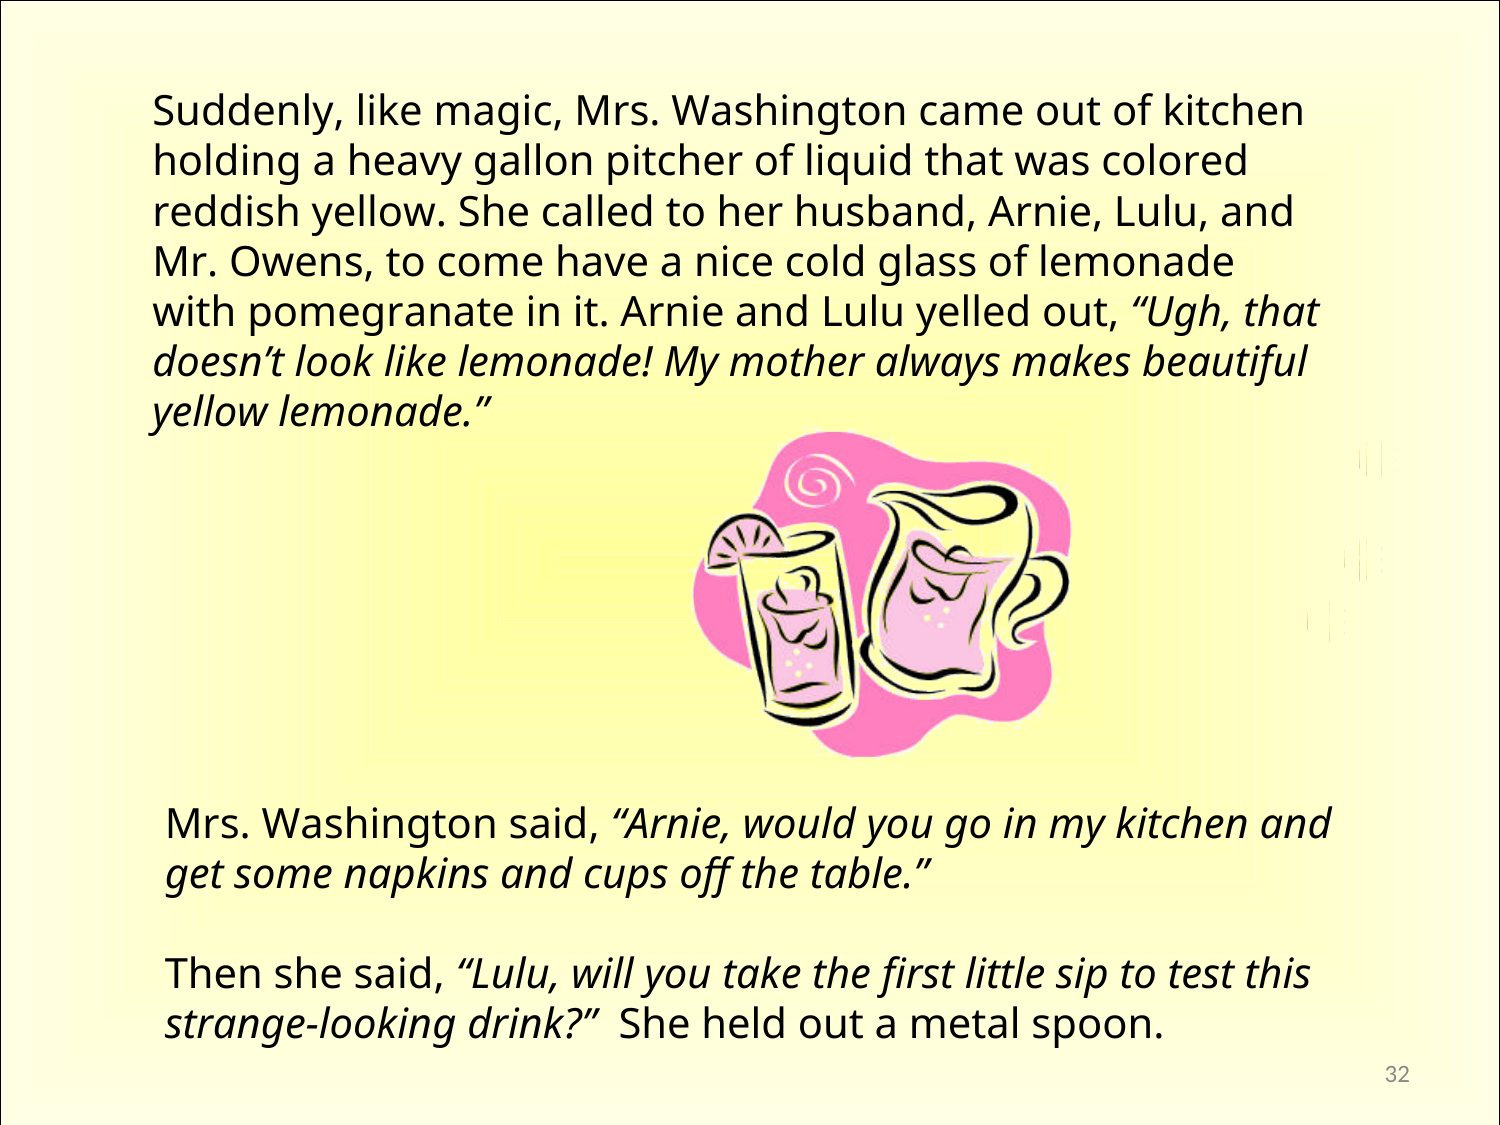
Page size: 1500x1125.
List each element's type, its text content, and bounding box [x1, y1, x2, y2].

text_box [0, 0, 1500, 1125]
text_box Mrs. Washington said, “Arnie, would you go in my kitchen and get some napkins and cups off the table.” Then she said, “Lulu, will you take the first little sip to test this strange-looking drink?” She held out a metal spoon. [150, 788, 1413, 1055]
text_box Suddenly, like magic, Mrs. Washington came out of kitchen holding a heavy gallon pitcher of liquid that was colored reddish yellow. She called to her husband, Arnie, Lulu, and Mr. Owens, to come have a nice cold glass of lemonade with pomegranate in it. Arnie and Lulu yelled out, “Ugh, that doesn’t look like lemonade! My mother always makes beautiful yellow lemonade.” [137, 76, 1338, 470]
picture [689, 424, 1088, 759]
text_box <number> [1074, 1042, 1426, 1103]
